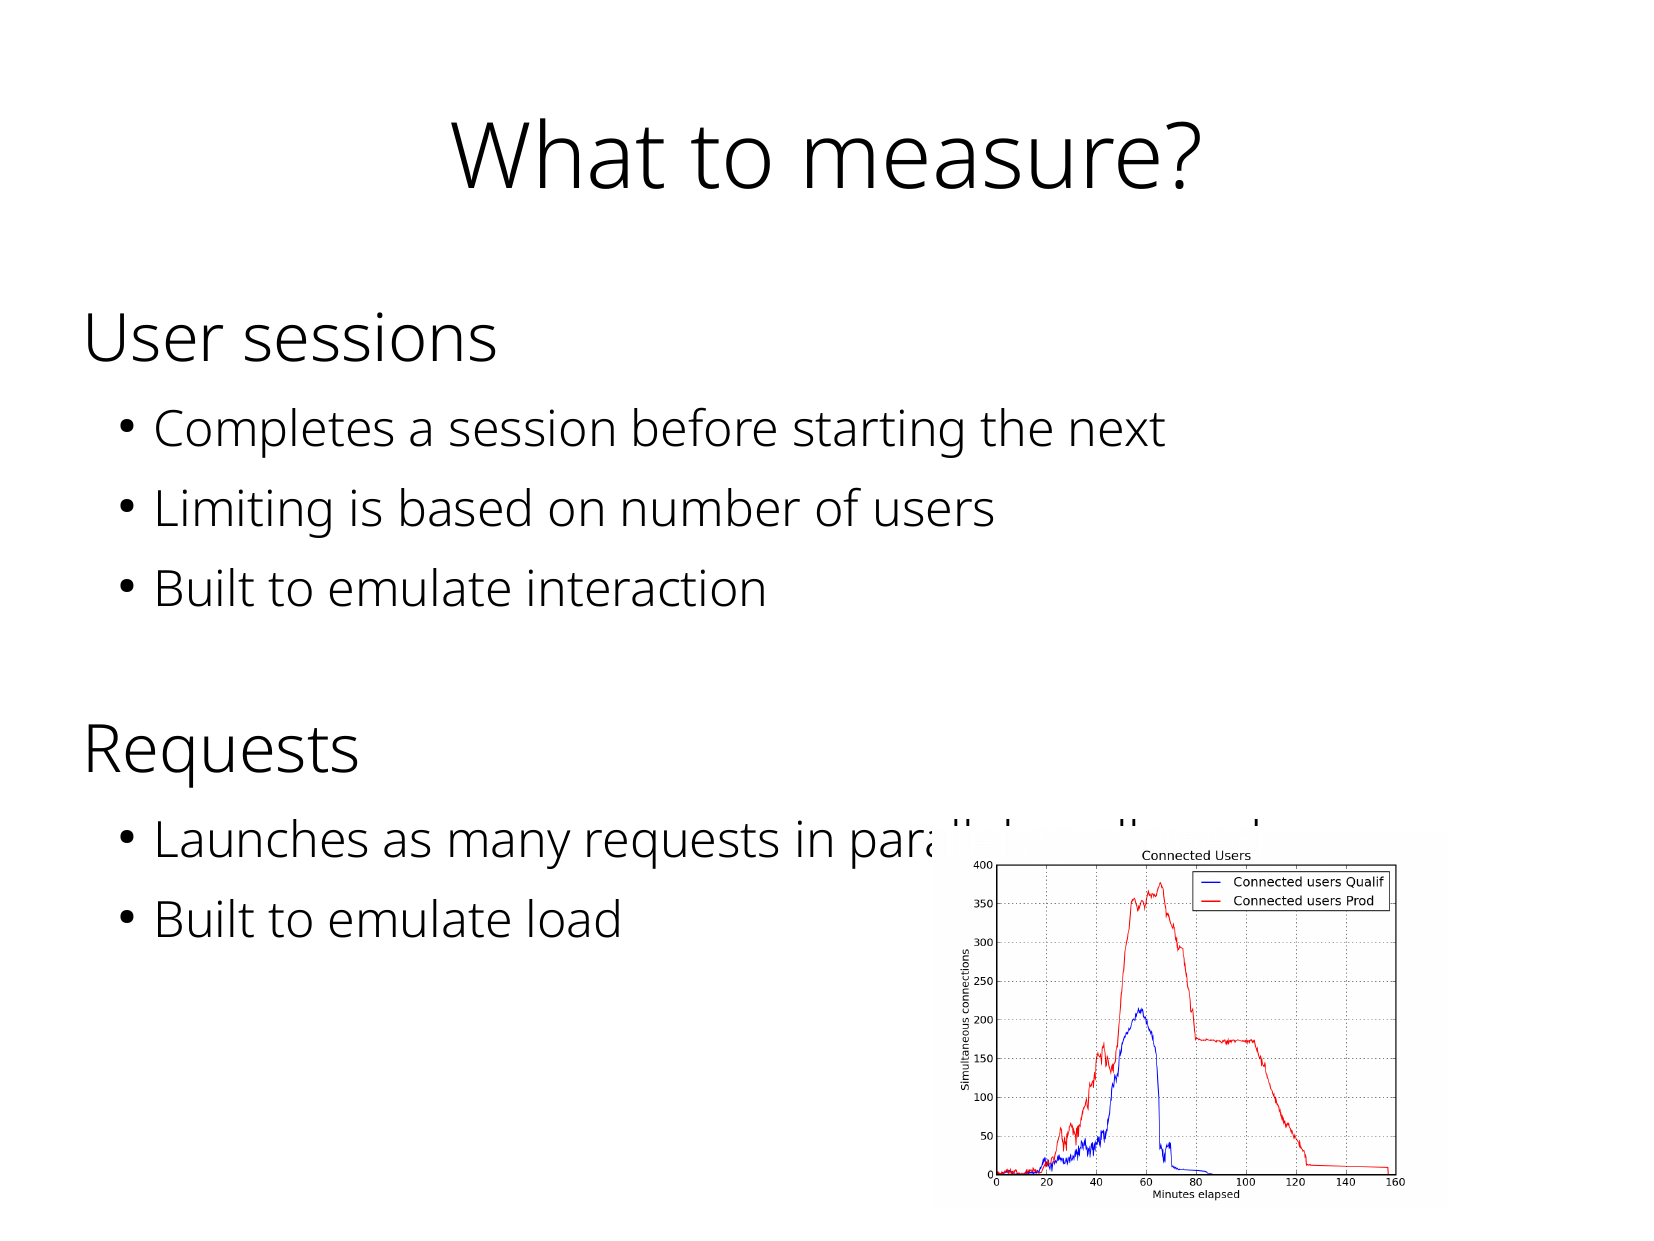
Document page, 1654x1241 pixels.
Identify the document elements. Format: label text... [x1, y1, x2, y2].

title What to measure? [82, 49, 1571, 257]
picture [932, 826, 1447, 1213]
subtitle User sessions Completes a session before starting the next Limiting is based on number of users Built to emulate interaction Requests Launches as many requests in parallel as allowed Built to emulate load [82, 290, 1571, 1010]
